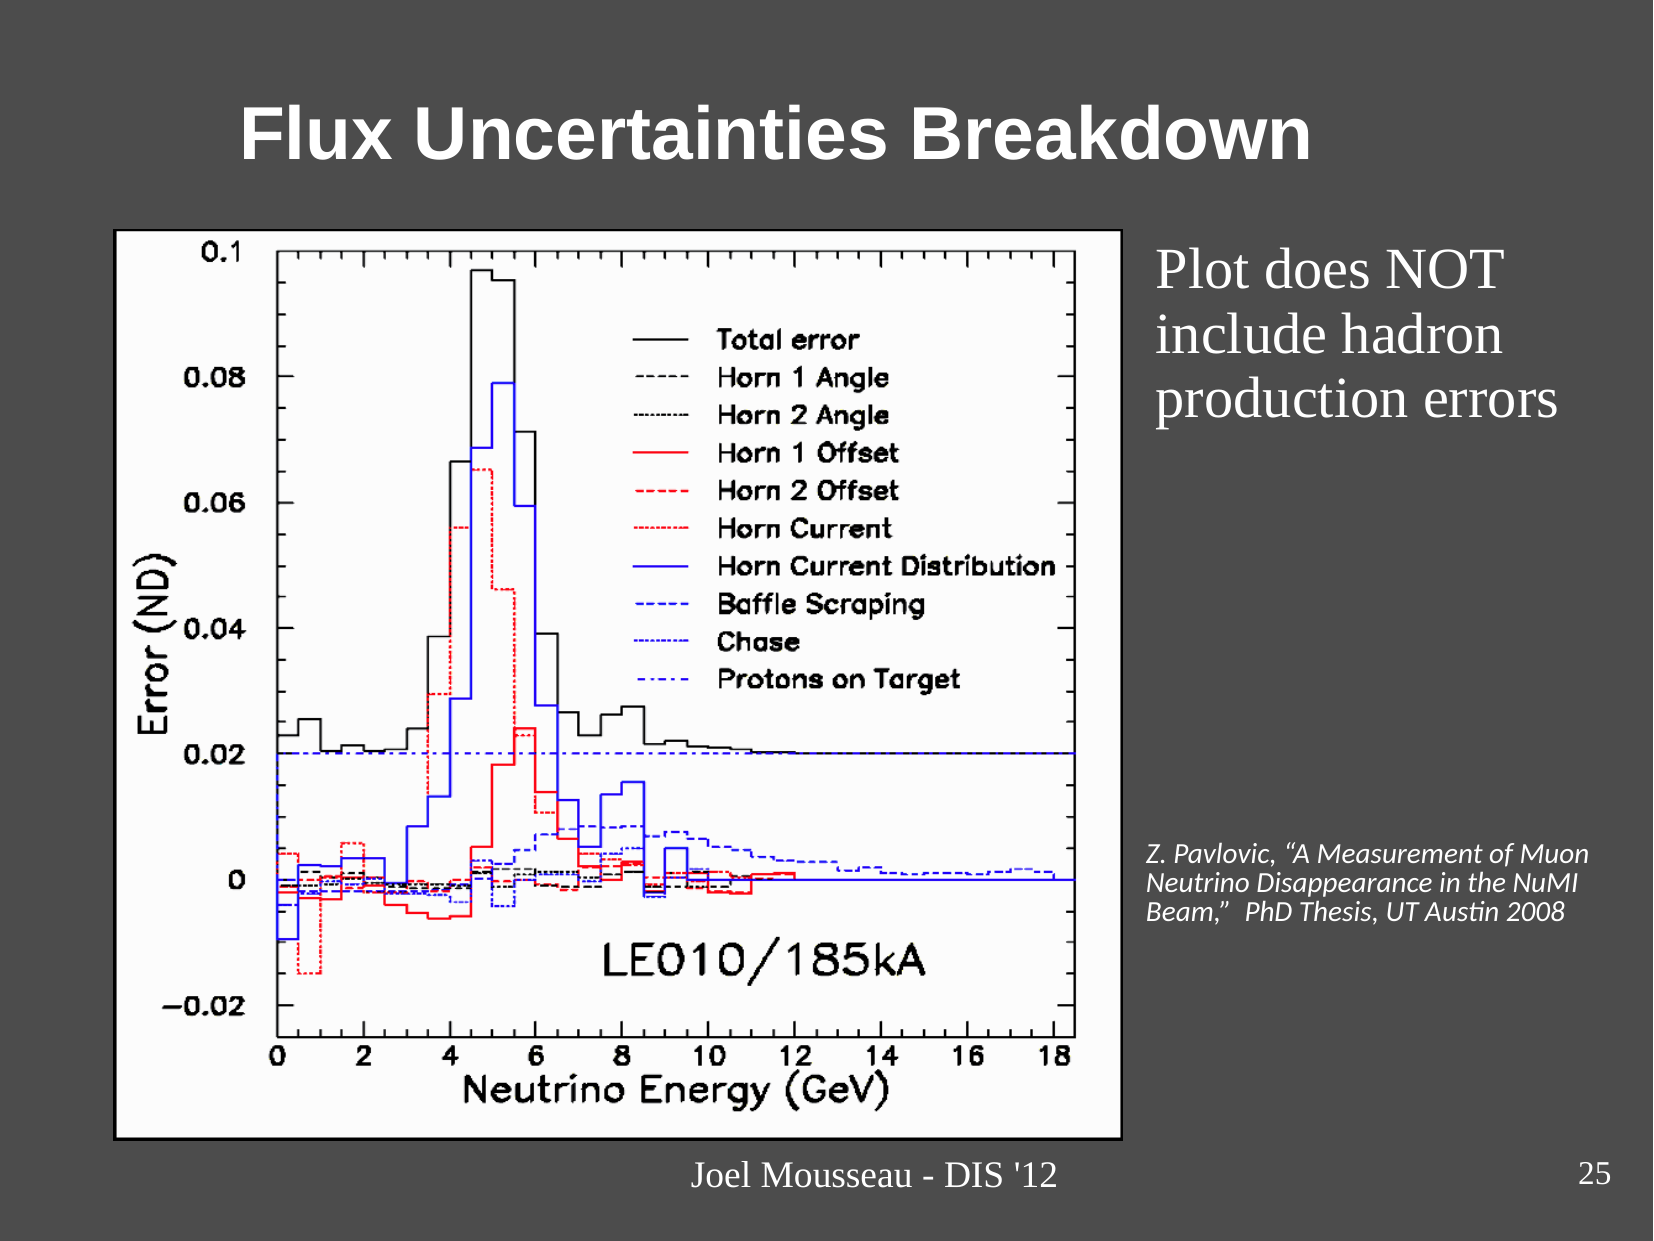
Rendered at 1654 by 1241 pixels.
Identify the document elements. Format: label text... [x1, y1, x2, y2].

text_box Plot does NOT include hadron production errors [1140, 229, 1628, 438]
picture [113, 229, 1123, 1141]
text_box Z. Pavlovic, “A Measurement of Muon Neutrino Disappearance in the NuMI Beam,” PhD Thesis, UT Austin 2008 [1131, 833, 1653, 986]
title Flux Uncertainties Breakdown [130, 37, 1424, 230]
